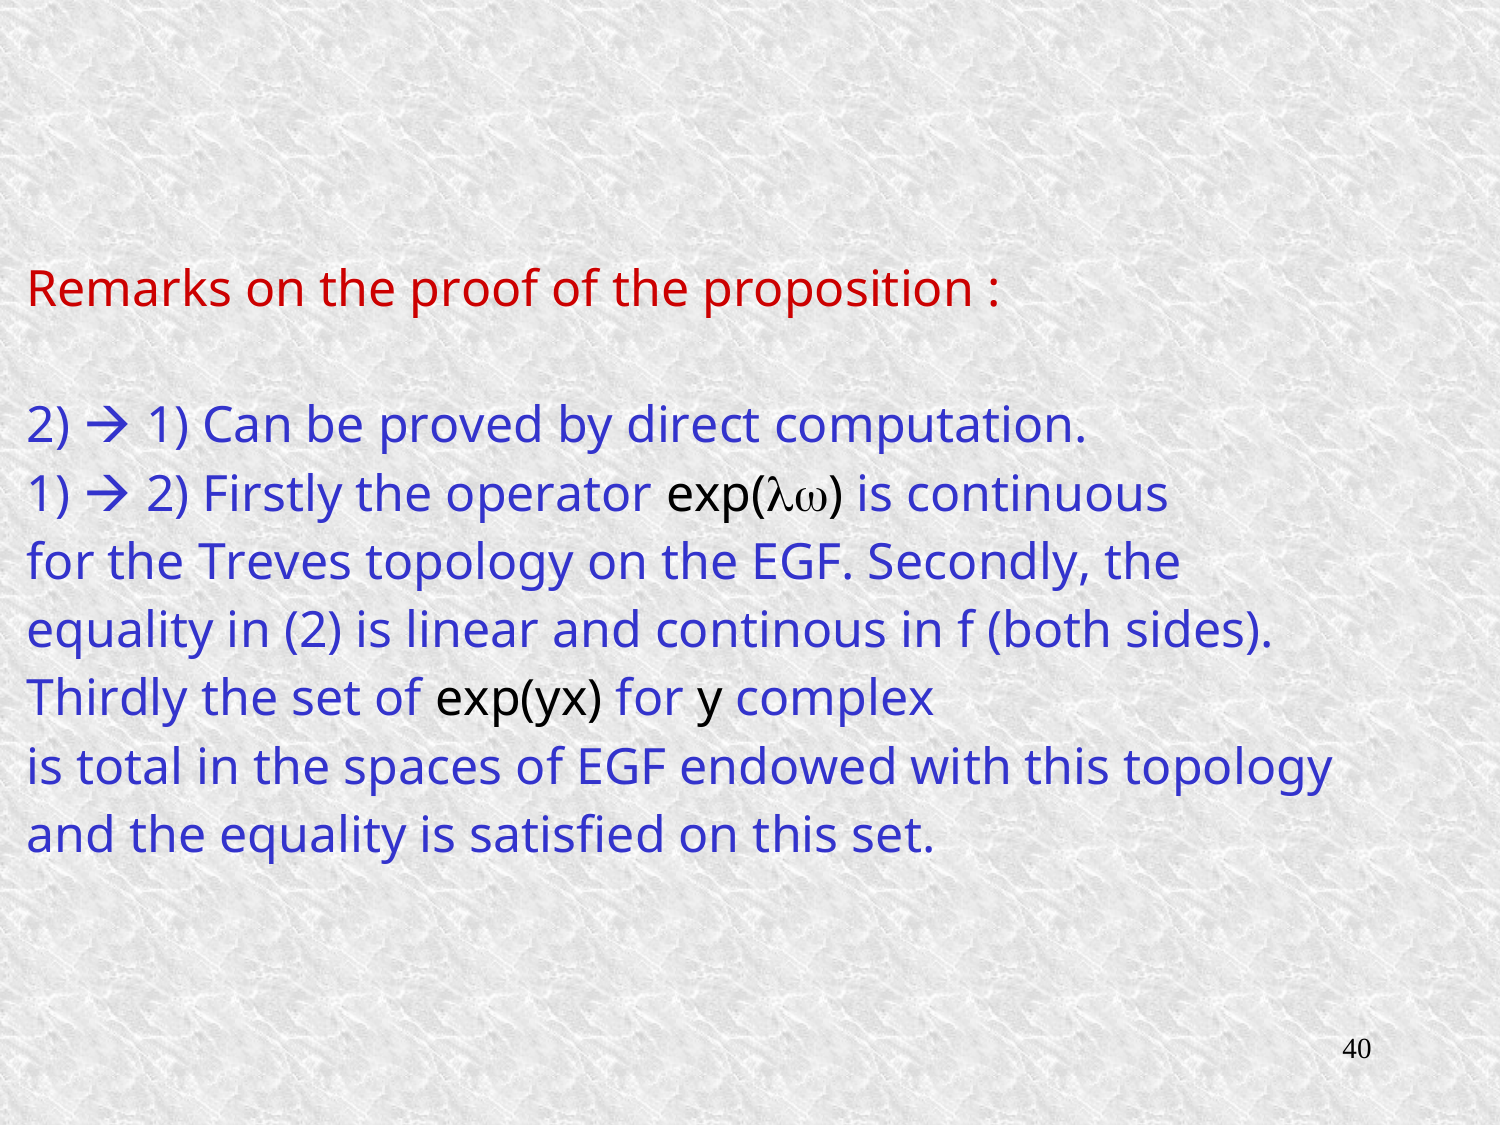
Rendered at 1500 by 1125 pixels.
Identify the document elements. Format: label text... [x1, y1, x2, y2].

picture [0, 0, 1500, 1125]
text_box Remarks on the proof of the proposition : 2)  1) Can be proved by direct computation. 1)  2) Firstly the operator exp() is continuous for the Treves topology on the EGF. Secondly, the equality in (2) is linear and continous in f (both sides). Thirdly the set of exp(yx) for y complex is total in the spaces of EGF endowed with this topology and the equality is satisfied on this set. [11, 177, 1469, 797]
